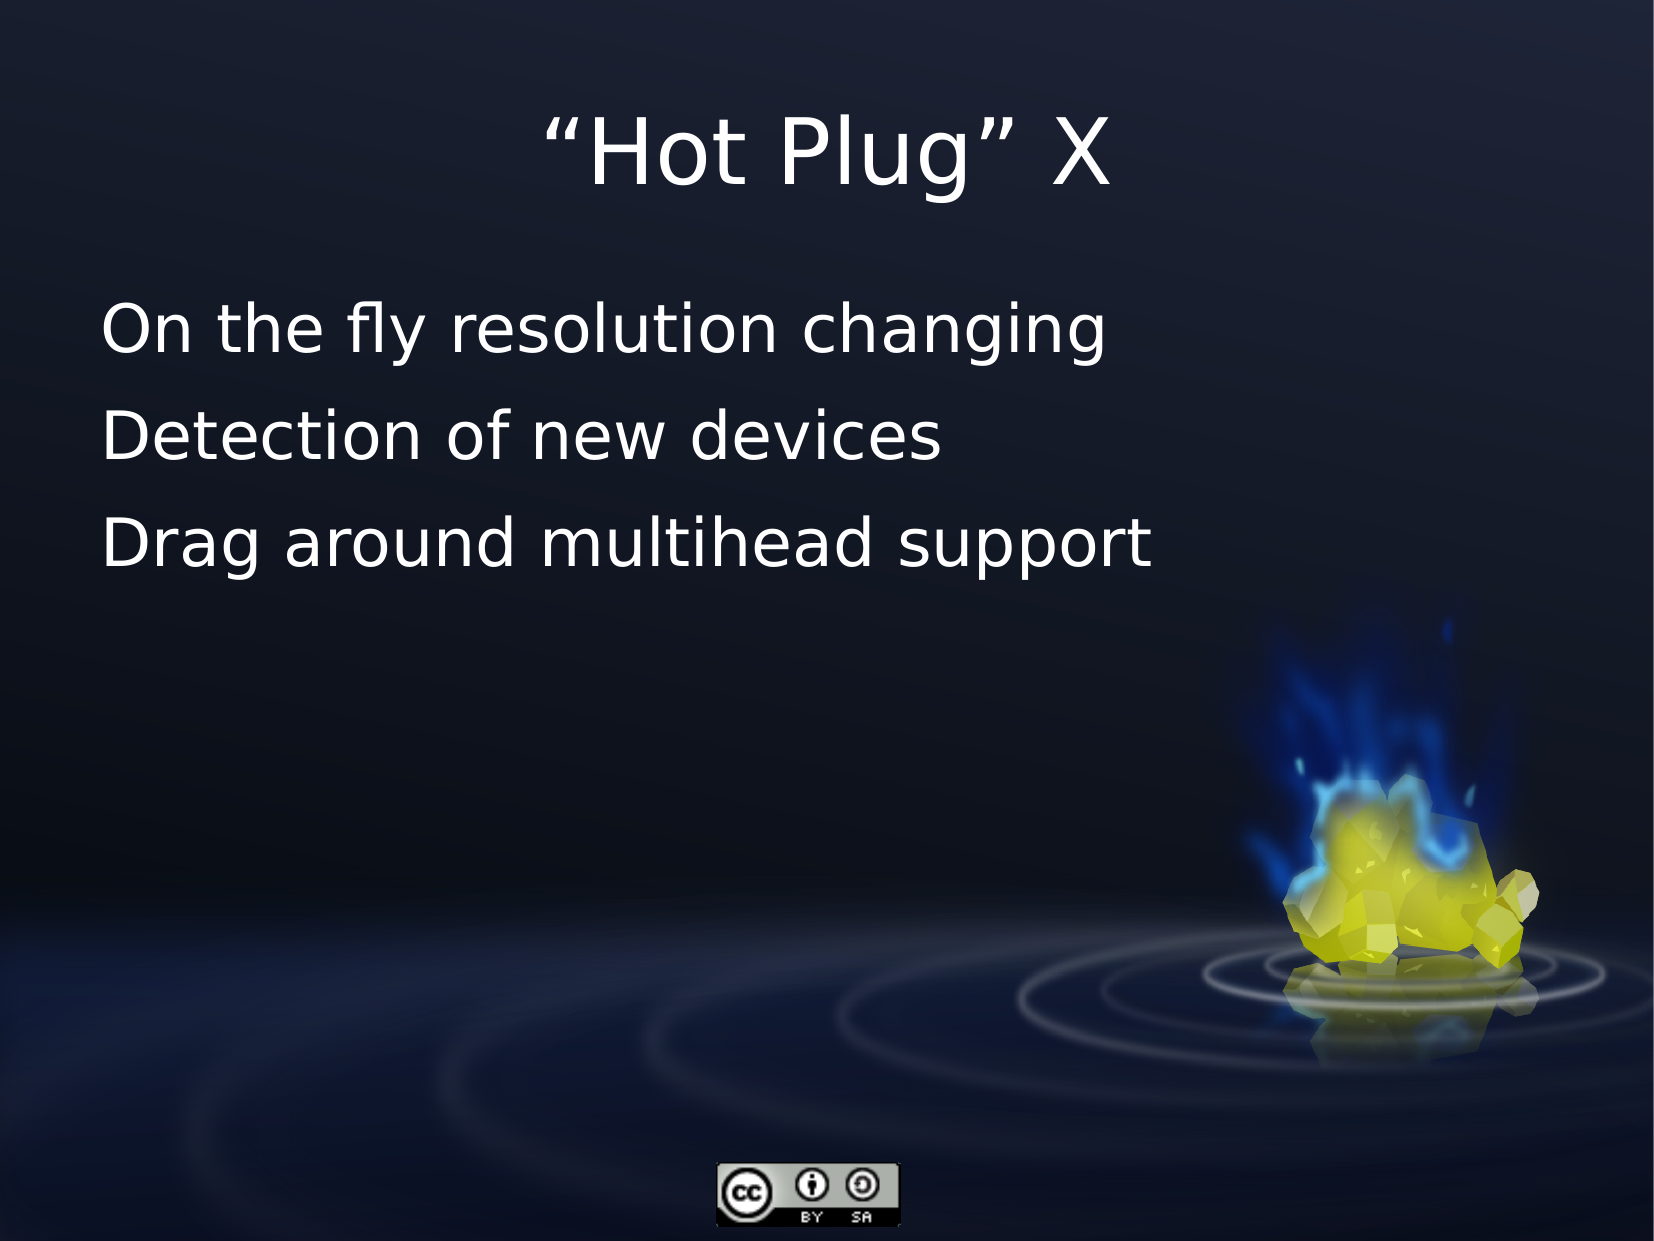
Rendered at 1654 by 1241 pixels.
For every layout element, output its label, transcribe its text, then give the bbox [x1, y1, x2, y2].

list On the fly resolution changing Detection of new devices Drag around multihead support [82, 290, 1571, 1109]
picture [0, 0, 1654, 1241]
title “Hot Plug” X [82, 49, 1571, 257]
